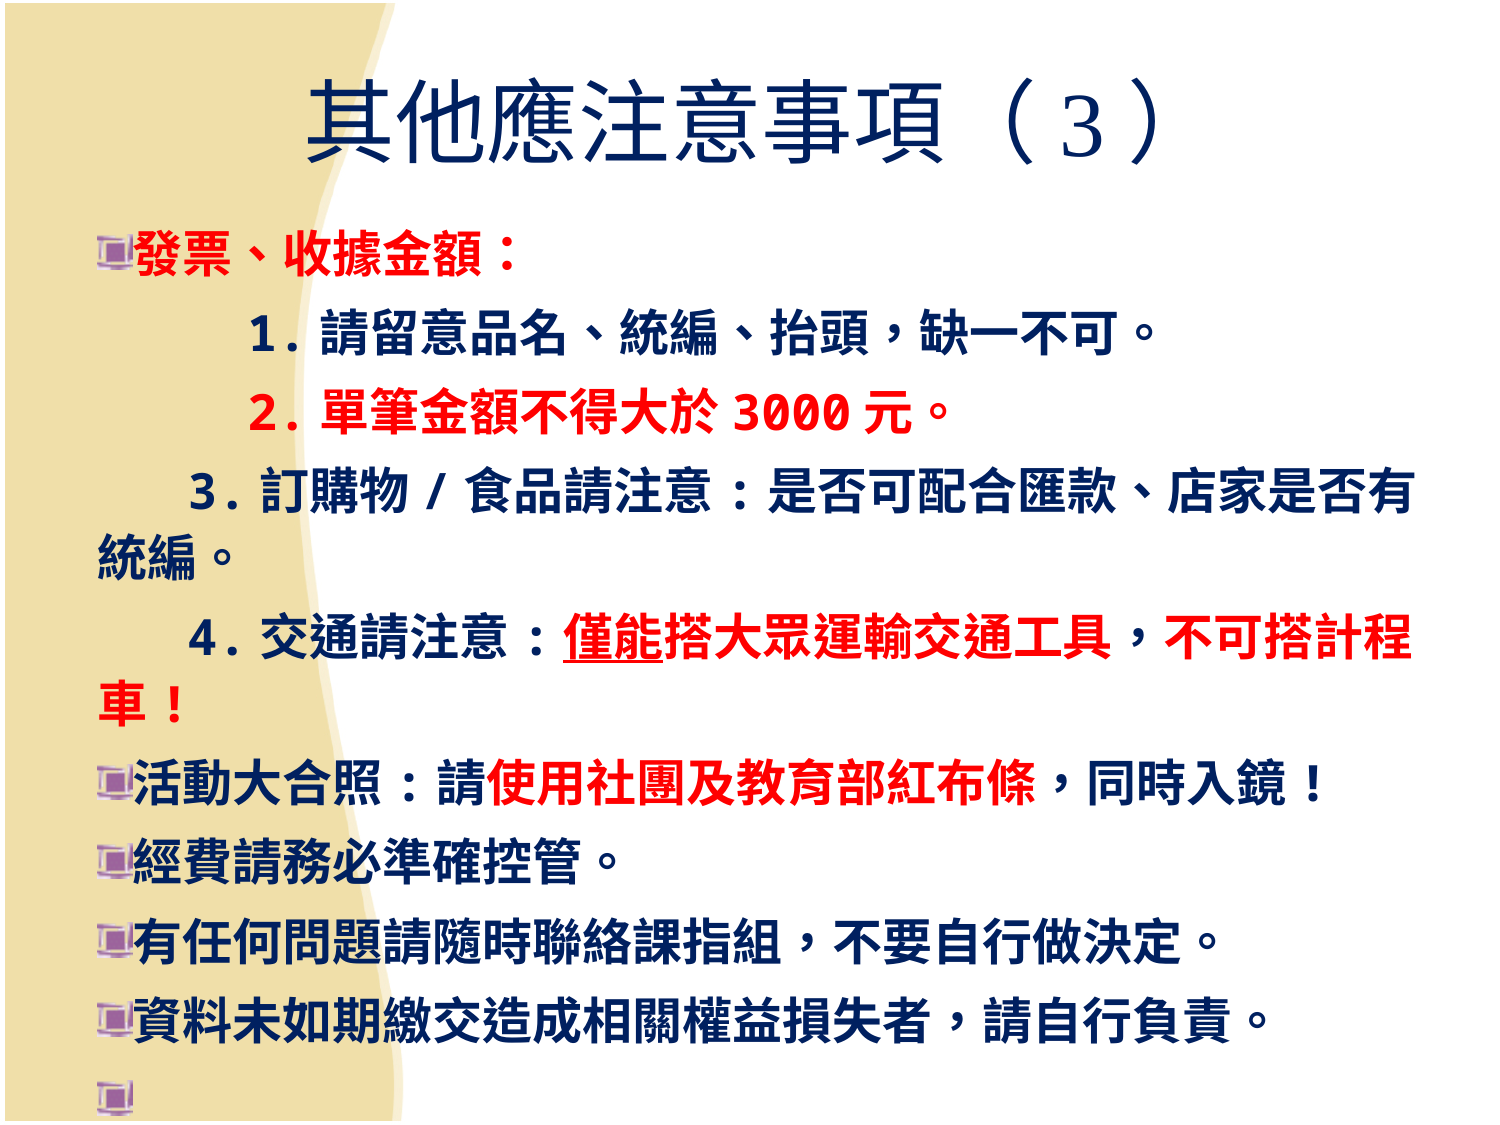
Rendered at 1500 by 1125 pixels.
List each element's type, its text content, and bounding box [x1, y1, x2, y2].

subtitle 發票、收據金額： 1.請留意品名、統編、抬頭，缺一不可。 2.單筆金額不得大於3000元。 3.訂購物/食品請注意:是否可配合匯款、店家是否有統編。 4.交通請注意:僅能搭大眾運輸交通工具，不可搭計程車! 活動大合照:請使用社團及教育部紅布條，同時入鏡! 經費請務必準確控管。 有任何問題請隨時聯絡課指組，不要自行做決定。 資料未如期繳交造成相關權益損失者，請自行負責。 [82, 208, 1441, 1071]
title 其他應注意事項（3） [123, 30, 1399, 208]
